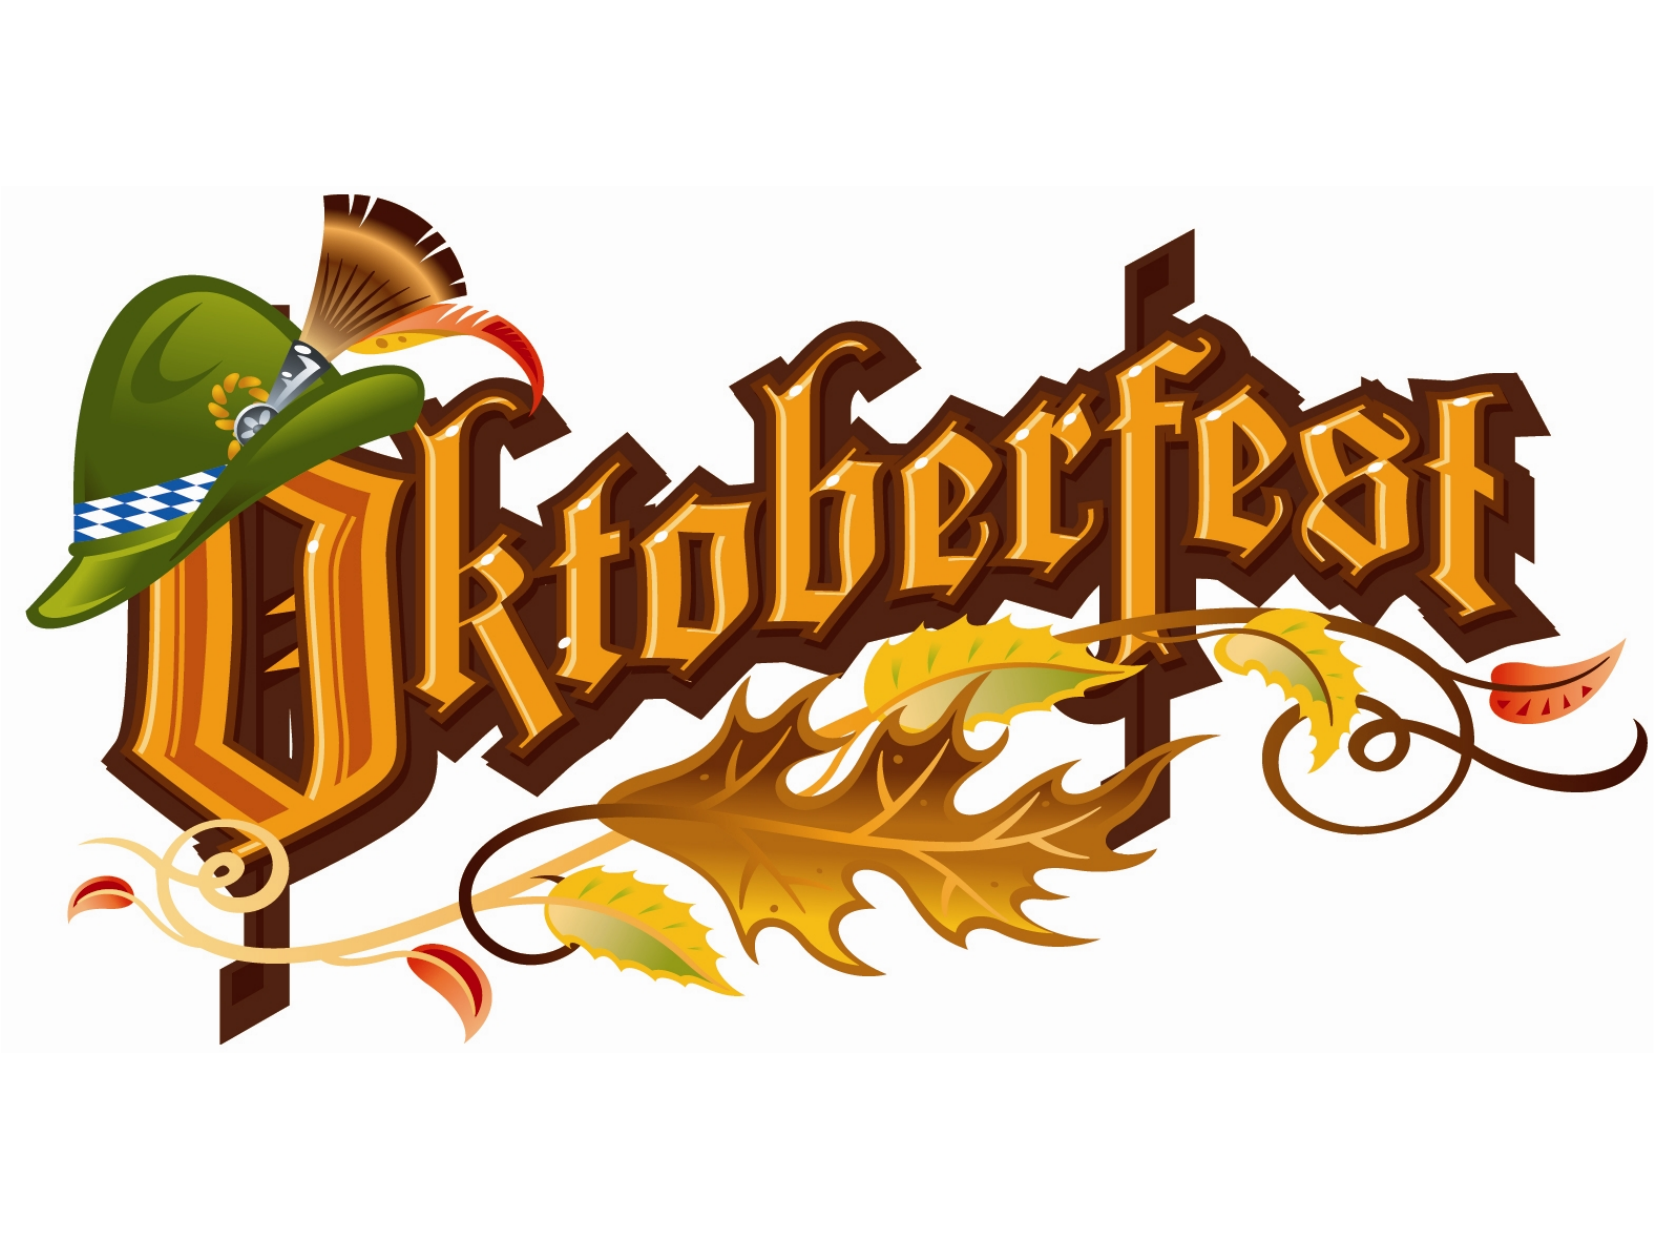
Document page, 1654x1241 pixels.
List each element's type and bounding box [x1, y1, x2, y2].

picture [1, 186, 1654, 1053]
